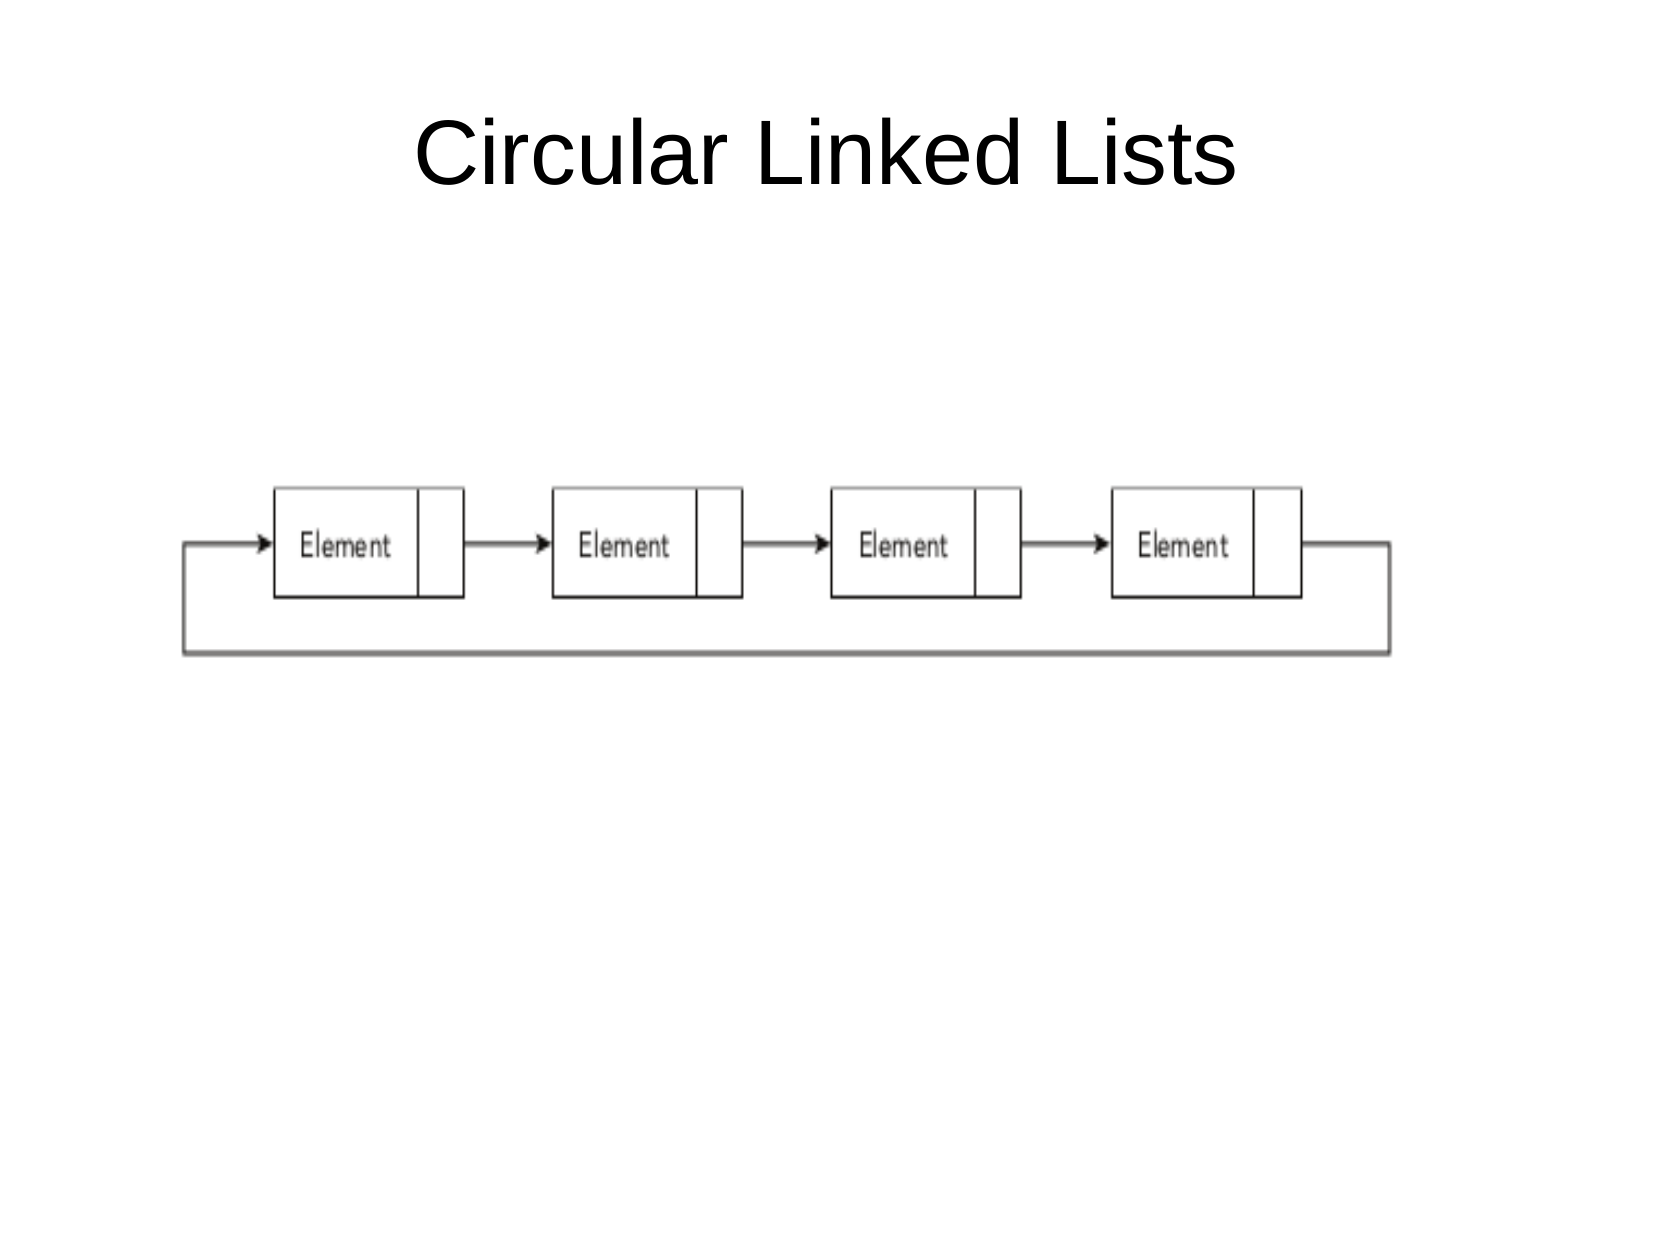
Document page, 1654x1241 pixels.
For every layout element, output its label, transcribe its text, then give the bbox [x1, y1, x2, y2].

title Circular Linked Lists [82, 49, 1571, 257]
picture [102, 449, 1462, 677]
